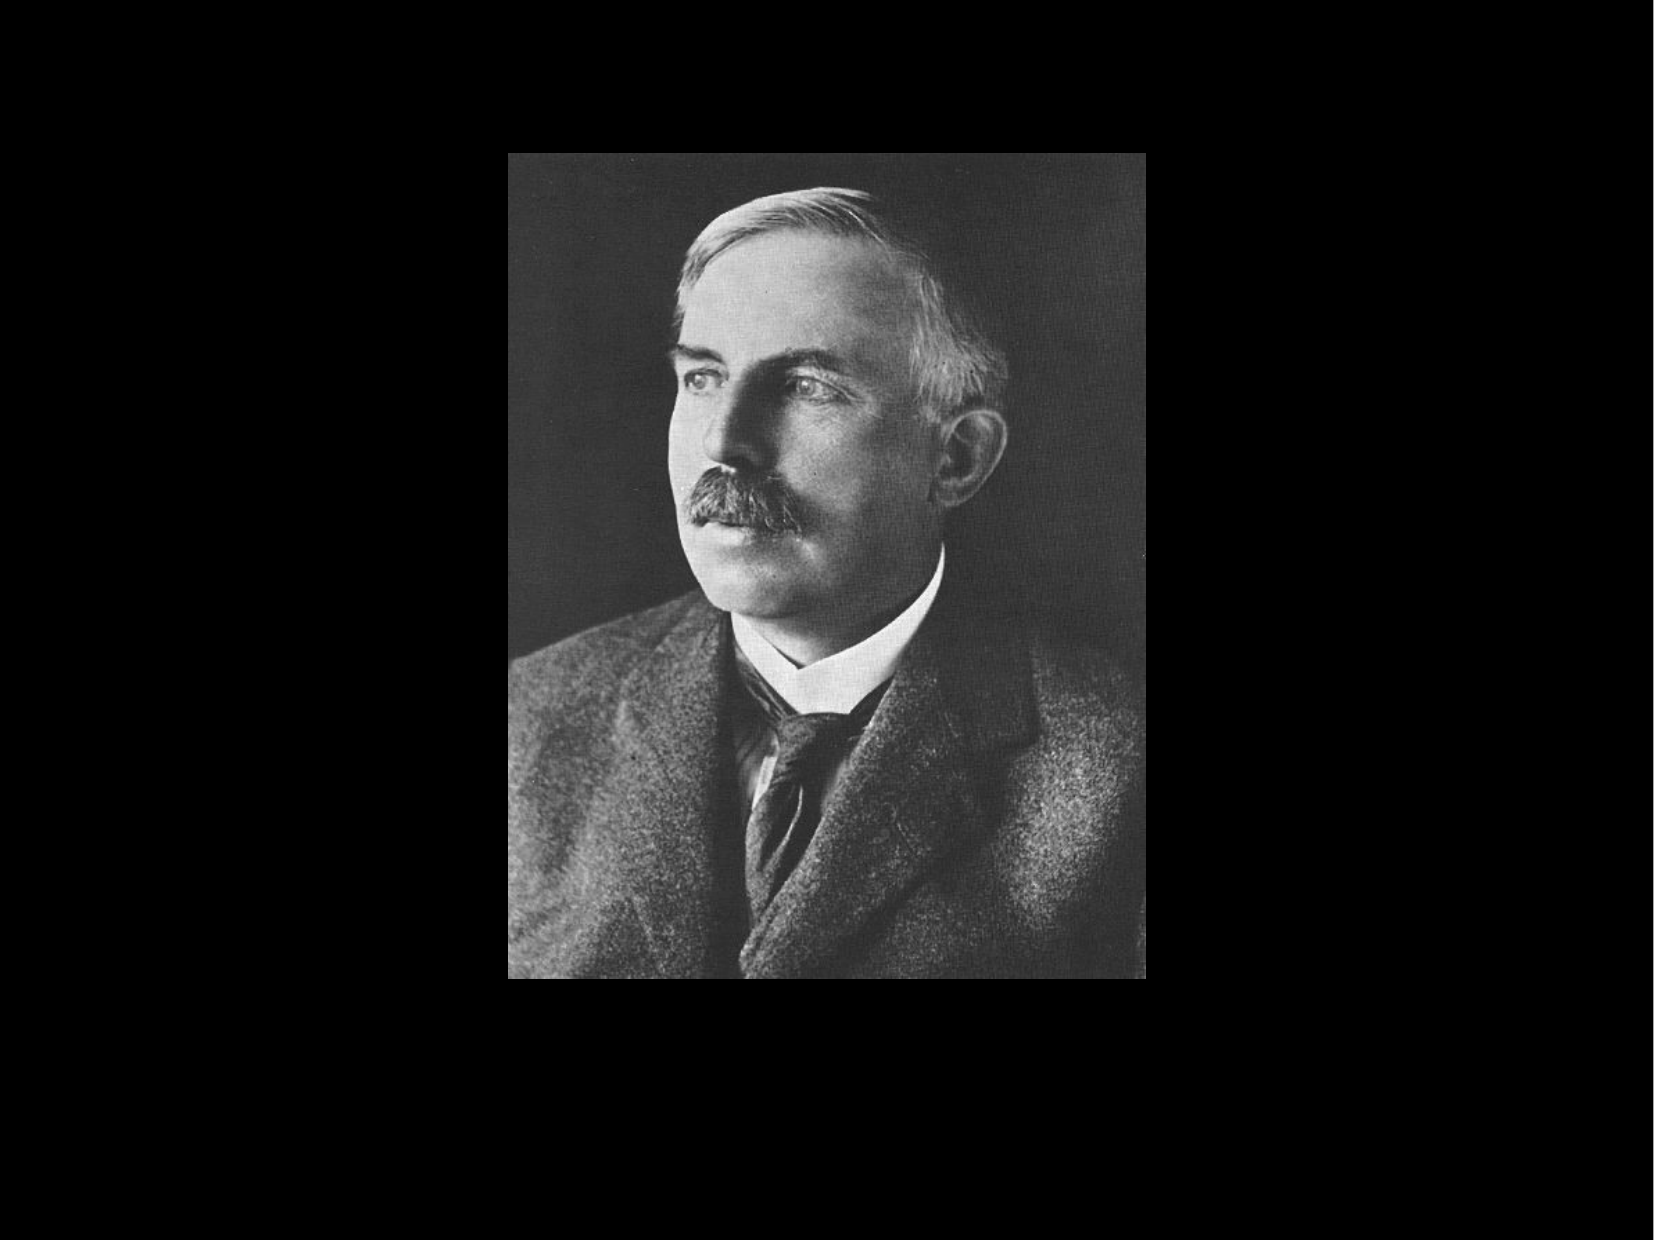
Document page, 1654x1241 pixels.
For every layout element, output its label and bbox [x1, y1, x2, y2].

picture [508, 153, 1146, 979]
